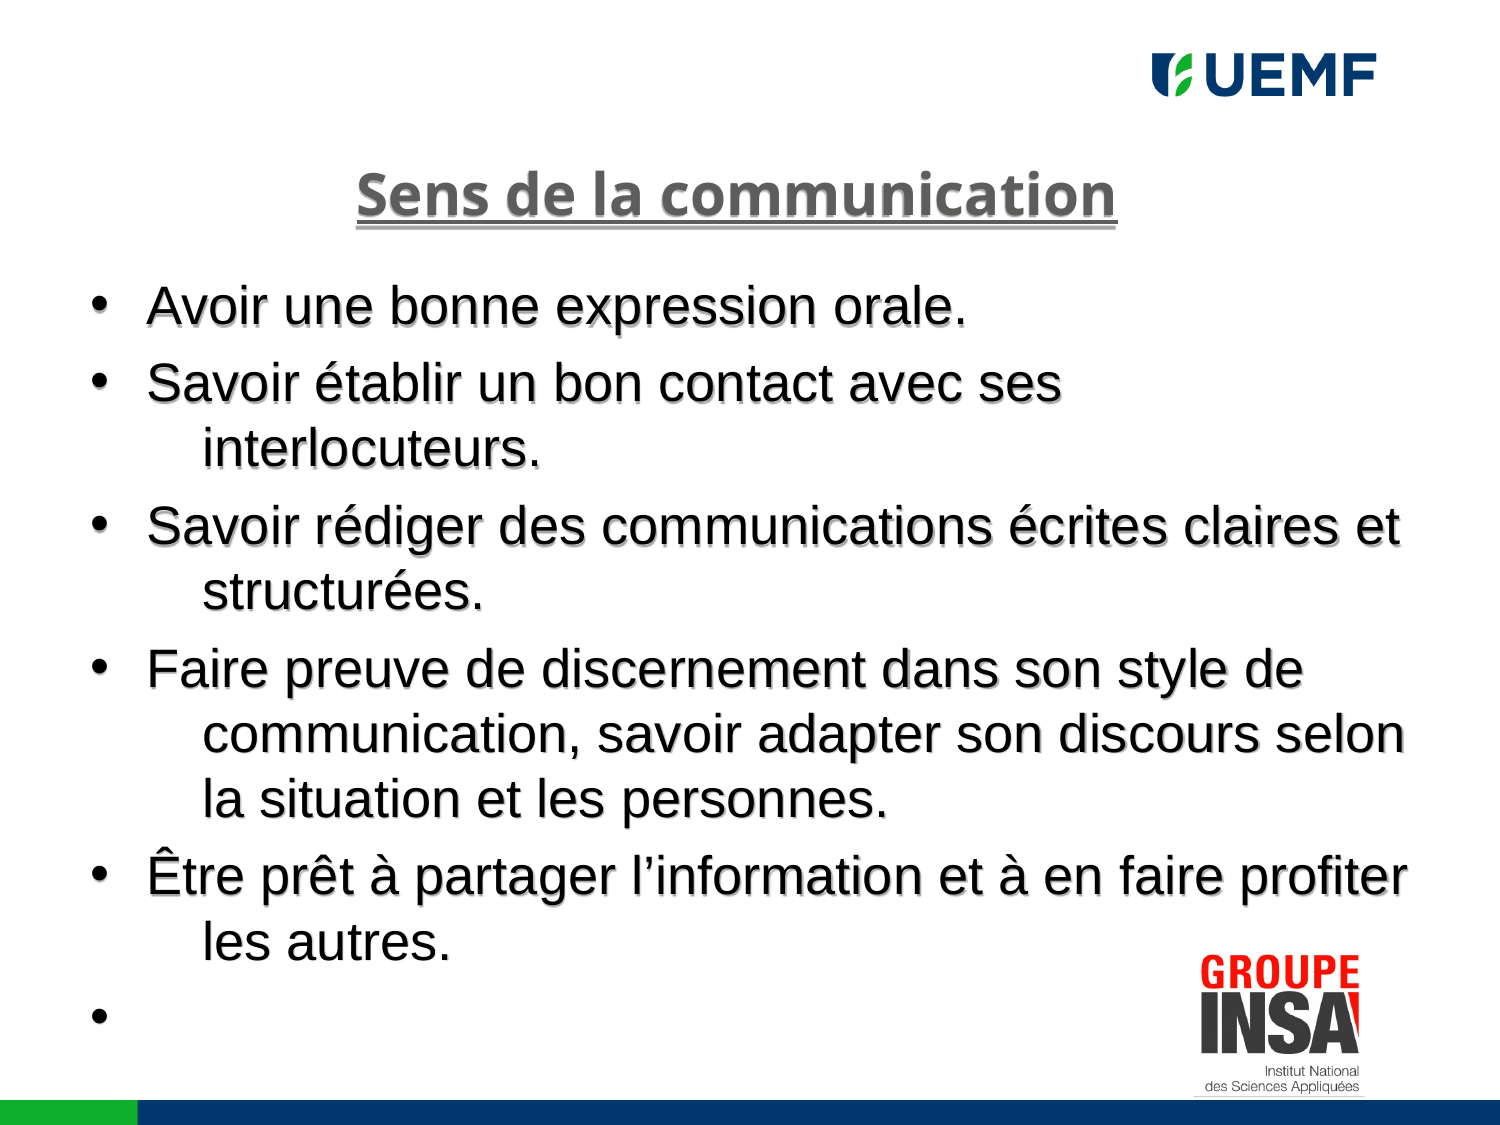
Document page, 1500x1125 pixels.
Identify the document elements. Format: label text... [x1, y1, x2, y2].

title Sens de la communication [62, 102, 1413, 291]
list Avoir une bonne expression orale. Savoir établir un bon contact avec ses interlocuteurs. Savoir rédiger des communications écrites claires et structurées. Faire preuve de discernement dans son style de communication, savoir adapter son discours selon la situation et les personnes. Être prêt à partager l’information et à en faire profiter les autres. [75, 262, 1426, 1005]
